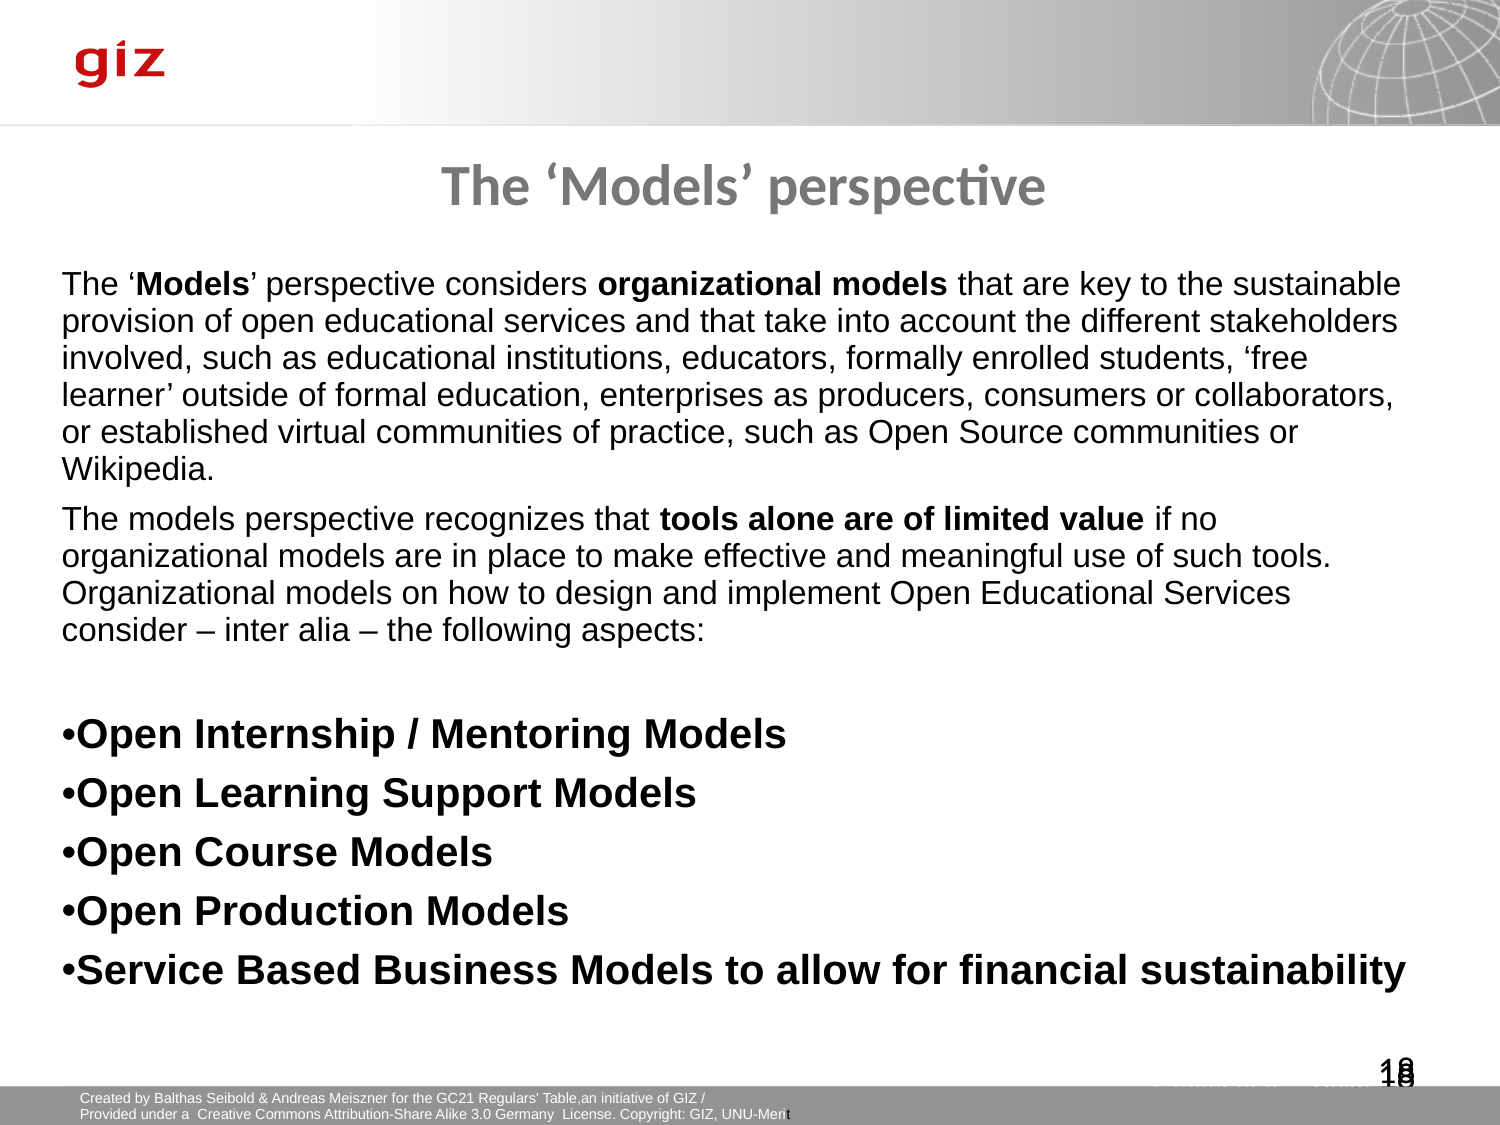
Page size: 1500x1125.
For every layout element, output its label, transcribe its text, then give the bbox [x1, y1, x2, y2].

text_box The ‘Models’ perspective considers organizational models that are key to the sustainable provision of open educational services and that take into account the different stakeholders involved, such as educational institutions, educators, formally enrolled students, ‘free learner’ outside of formal education, enterprises as producers, consumers or collaborators, or established virtual communities of practice, such as Open Source communities or Wikipedia. The models perspective recognizes that tools alone are of limited value if no organizational models are in place to make effective and meaningful use of such tools. Organizational models on how to design and implement Open Educational Services consider – inter alia – the following aspects: Open Internship / Mentoring Models Open Learning Support Models Open Course Models Open Production Models Service Based Business Models to allow for financial sustainability [46, 257, 1436, 1001]
text_box The ‘Models’ perspective [53, 152, 1436, 260]
